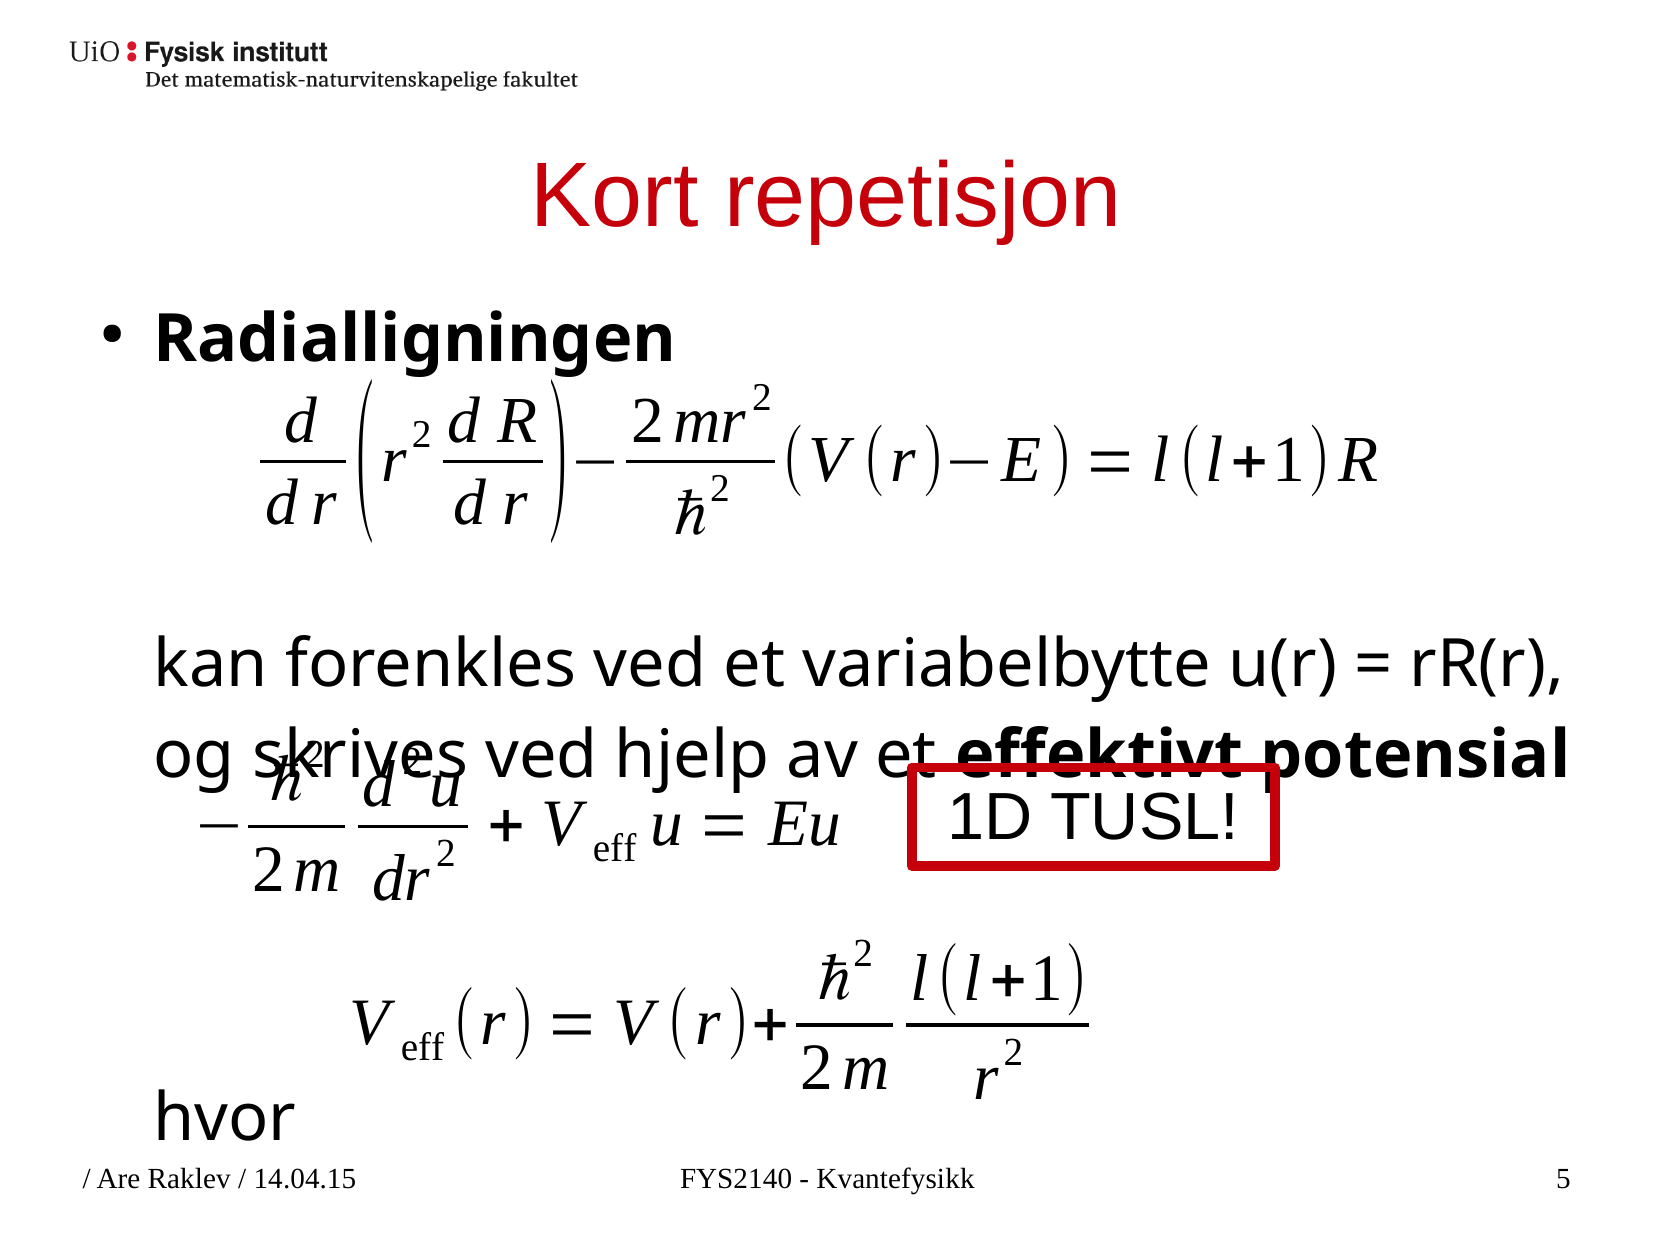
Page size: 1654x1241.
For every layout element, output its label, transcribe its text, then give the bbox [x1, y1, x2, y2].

text_box 1D TUSL! [911, 767, 1276, 866]
picture [68, 37, 581, 93]
title Kort repetisjon [82, 90, 1571, 290]
chart [186, 732, 849, 915]
chart [250, 374, 1387, 555]
list Radialligningen kan forenkles ved et variabelbytte u(r) = rR(r), og skrives ved hjelp av et effektivt potensial hvor [82, 290, 1576, 1189]
chart [343, 931, 1099, 1114]
